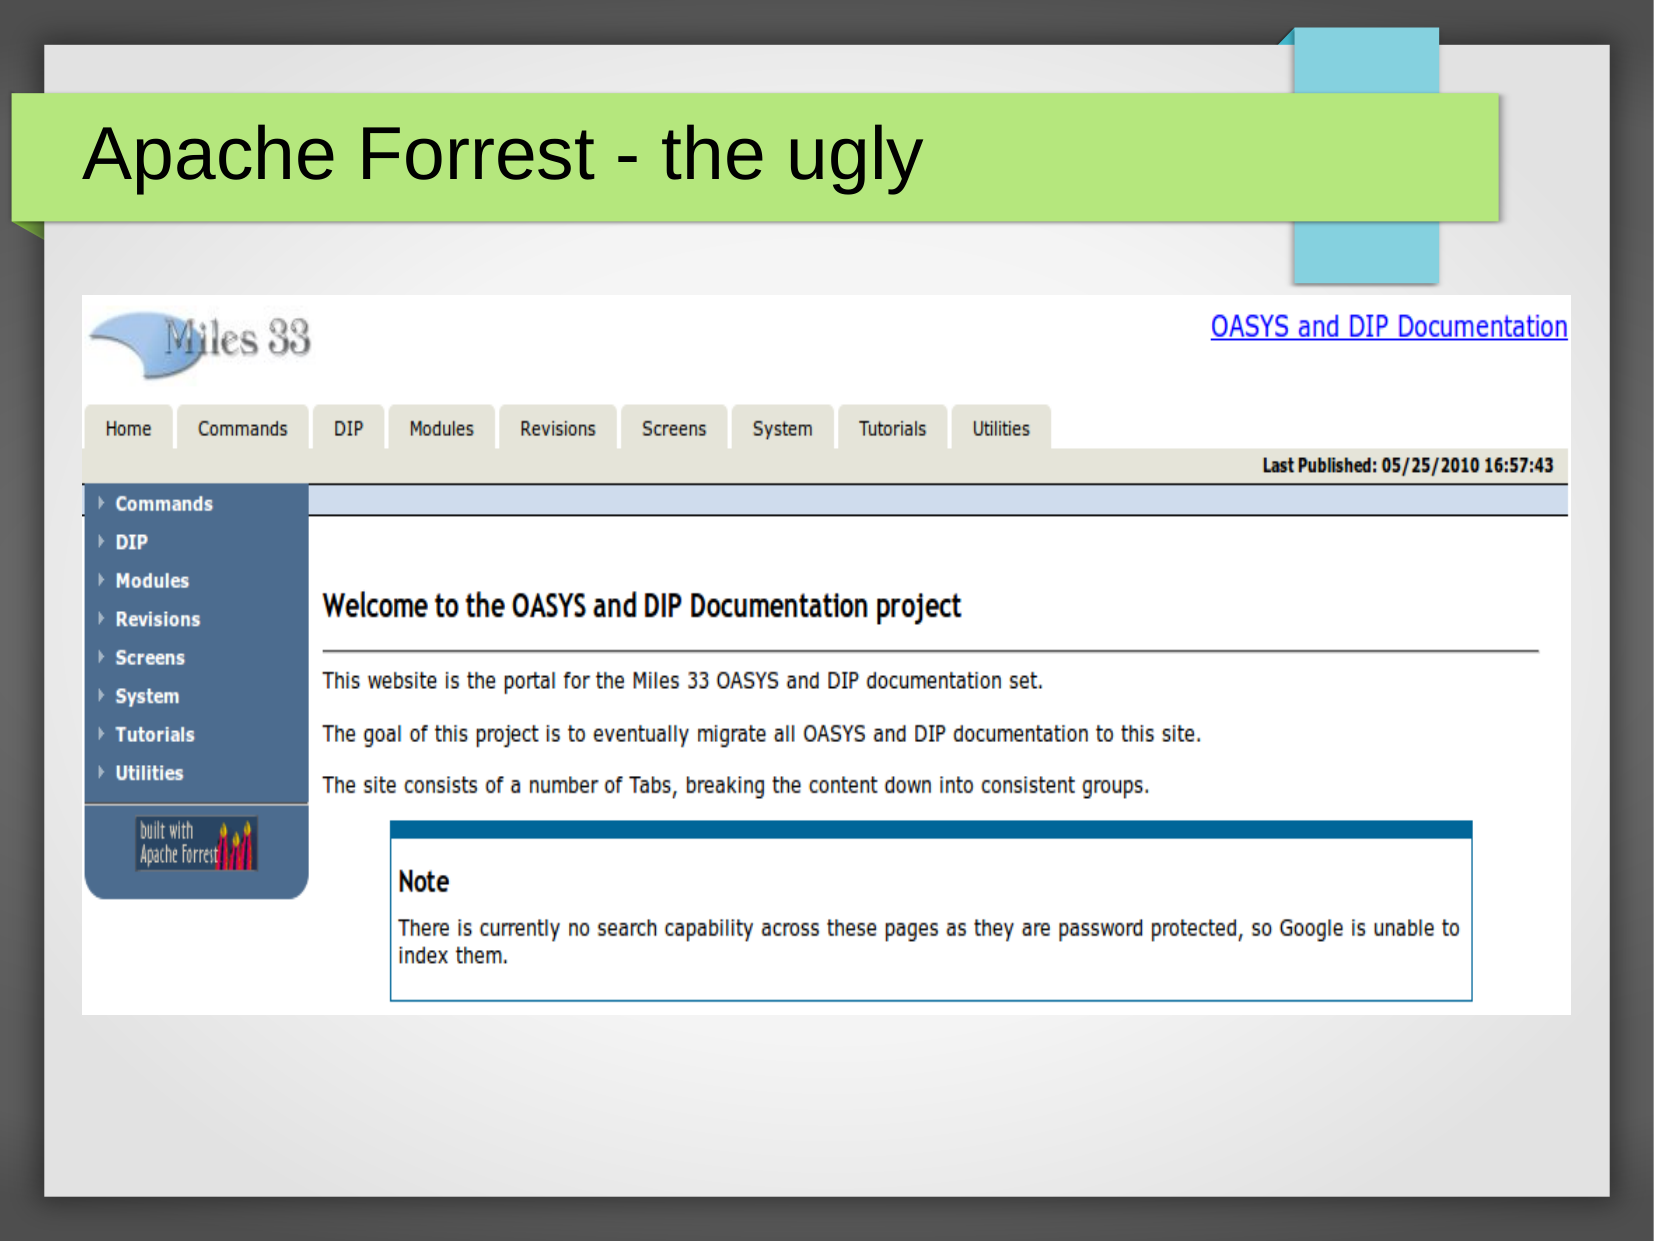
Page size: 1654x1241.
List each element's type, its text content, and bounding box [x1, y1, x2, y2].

picture [0, 0, 1654, 1241]
title Apache Forrest - the ugly [82, 94, 1264, 213]
